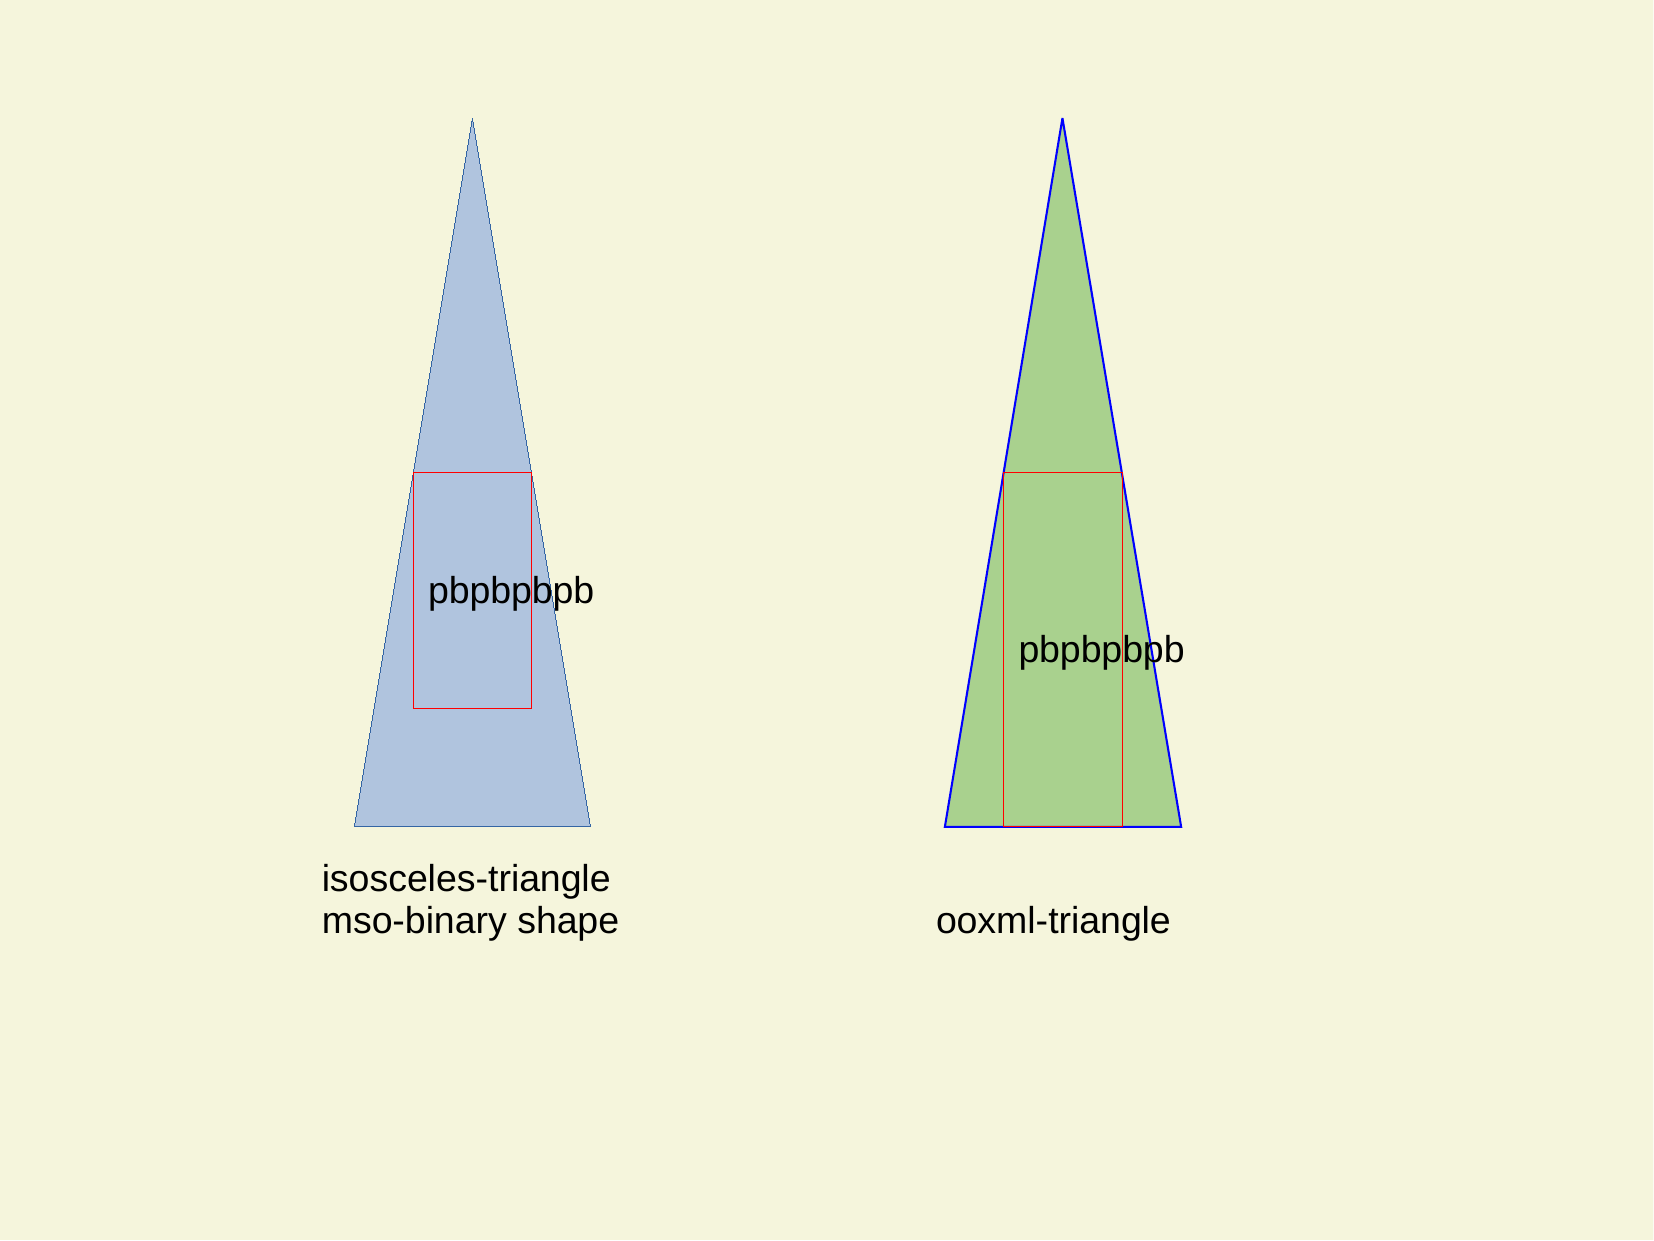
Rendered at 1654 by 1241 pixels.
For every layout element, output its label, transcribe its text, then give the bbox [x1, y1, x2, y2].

text_box pbpbpbpb [944, 476, 1003, 827]
text_box pbpbpbpb [414, 473, 531, 708]
text_box ooxml-triangle [921, 891, 1205, 949]
text_box pbpbpbpb [354, 474, 591, 827]
text_box pbpbpbpb [1004, 473, 1122, 826]
text_box isosceles-triangle mso-binary shape [307, 850, 644, 950]
text_box pbpbpbpb [1003, 118, 1122, 472]
text_box pbpbpbpb [413, 118, 532, 472]
text_box pbpbpbpb [1123, 479, 1182, 827]
